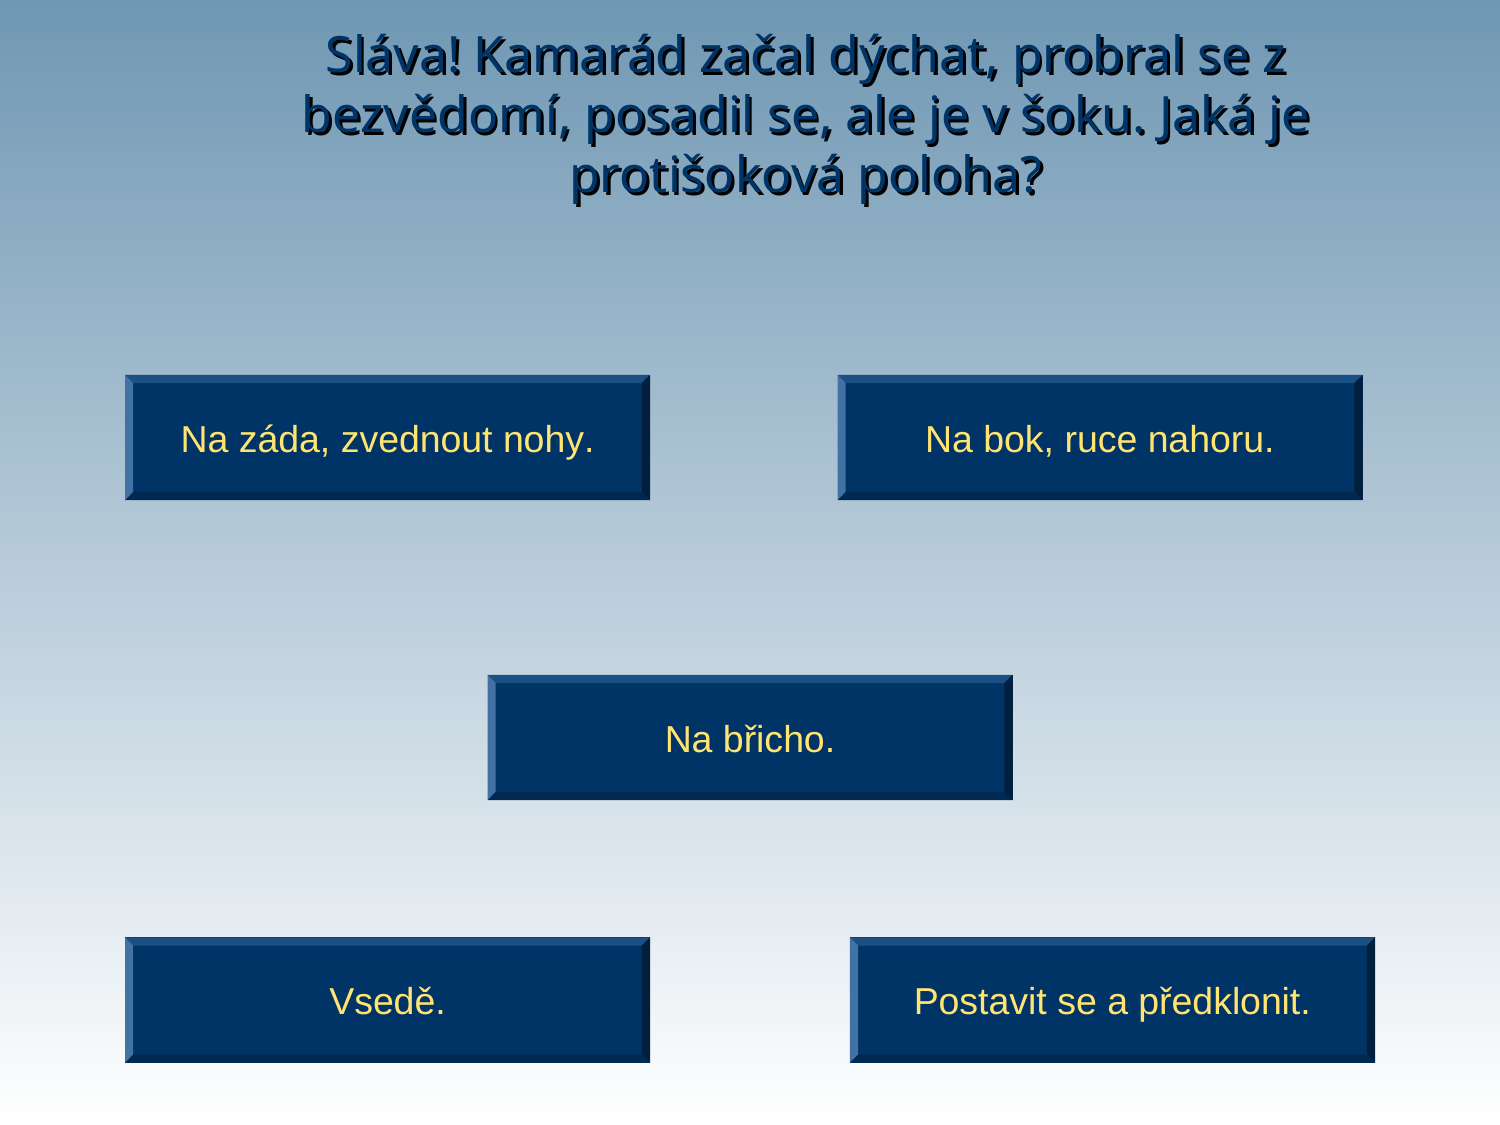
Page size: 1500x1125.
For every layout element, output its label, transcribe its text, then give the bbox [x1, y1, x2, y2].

title Sláva! Kamarád začal dýchat, probral se z bezvědomí, posadil se, ale je v šoku. Jaká je protišoková poloha? [199, 15, 1413, 211]
text_box Vsedě. [134, 946, 641, 1054]
title ZDROJE [126, 374, 650, 384]
list Informace a zásady první pomoci: http://www.zachranny-kruh.cz/flash/prirucka [126, 937, 649, 946]
text_box Na záda, zvednout nohy. [134, 384, 641, 491]
text_box Postavit se a předklonit. [859, 946, 1366, 1054]
text_box Na břicho. [496, 684, 1004, 791]
text_box Na bok, ruce nahoru. [846, 384, 1354, 491]
